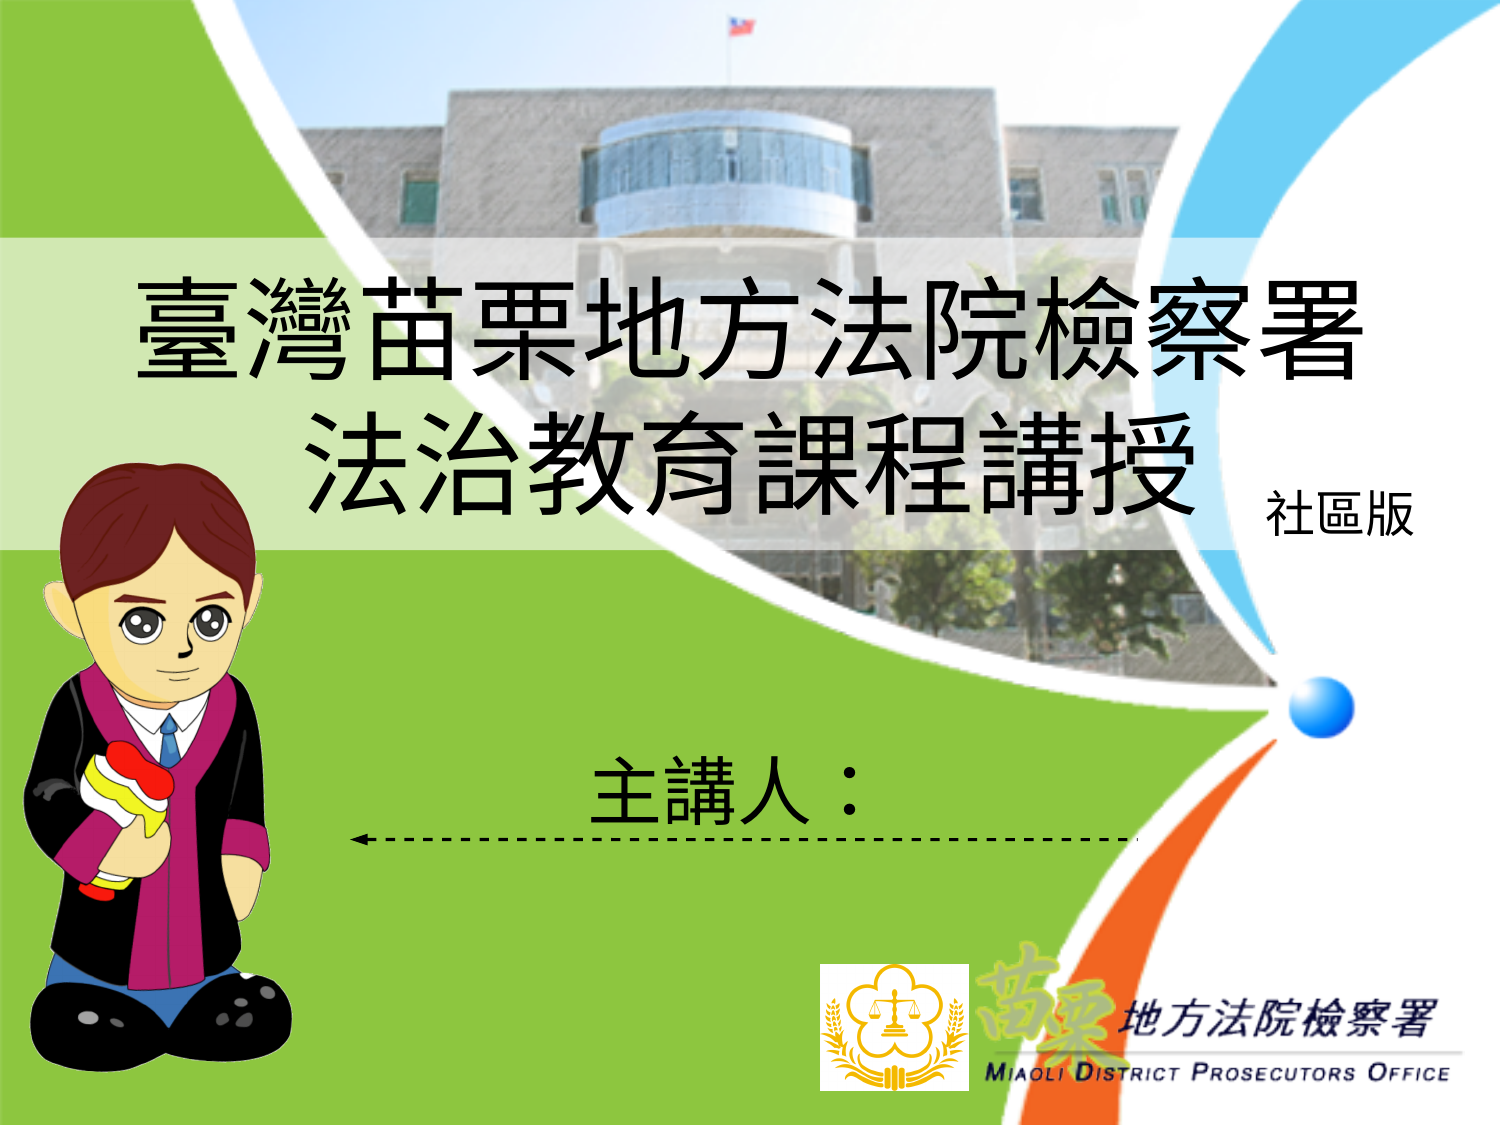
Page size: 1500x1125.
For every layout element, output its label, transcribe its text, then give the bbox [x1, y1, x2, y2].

picture [0, 446, 343, 1093]
picture [820, 964, 969, 1091]
picture [974, 940, 1465, 1085]
text_box 社區版 [1250, 474, 1500, 550]
title 臺灣苗栗地方法院檢察署 法治教育課程講授 [0, 237, 1500, 551]
text_box 主講人： [212, 737, 1263, 835]
